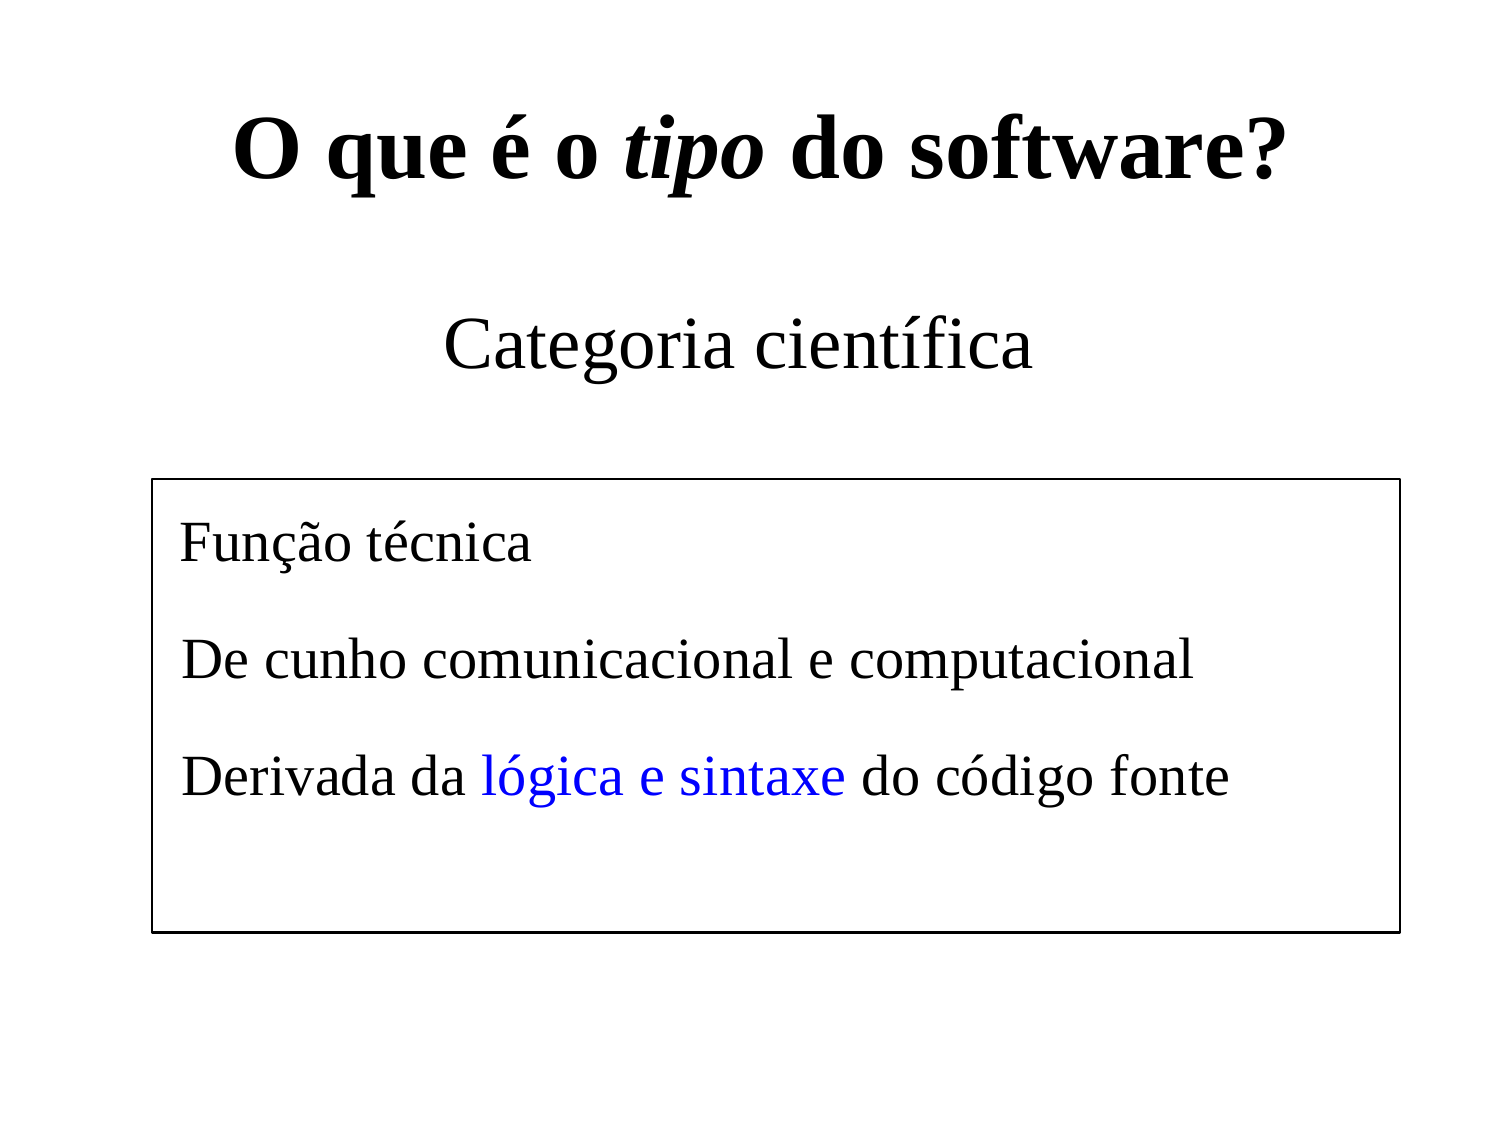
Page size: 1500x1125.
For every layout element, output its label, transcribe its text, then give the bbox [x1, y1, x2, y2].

text_box Categoria científica [406, 297, 1073, 385]
title O que é o tipo do software? [68, 78, 1456, 218]
text_box Função técnica De cunho comunicacional e computacional Derivada da lógica e sintaxe do código fonte [152, 478, 1400, 933]
